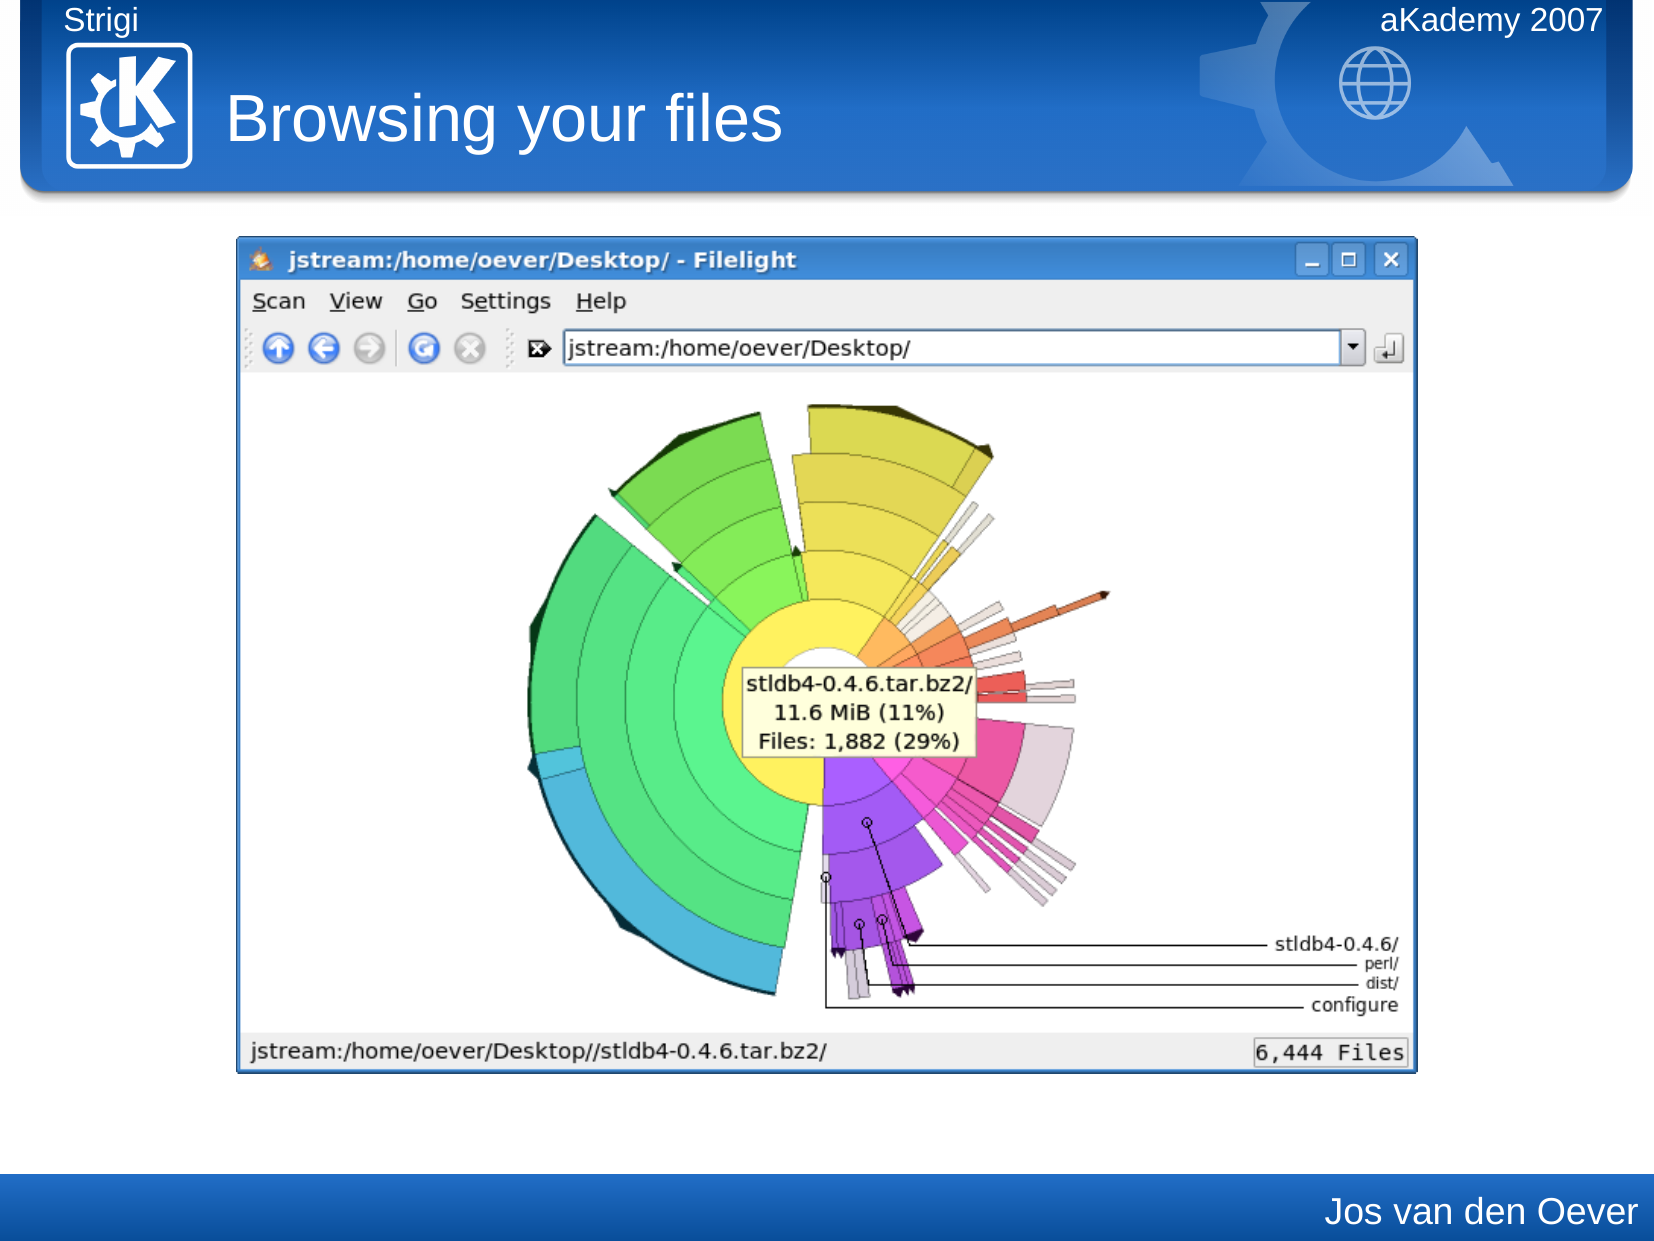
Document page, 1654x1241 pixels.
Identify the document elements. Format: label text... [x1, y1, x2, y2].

picture [236, 236, 1418, 1074]
picture [0, 0, 1652, 216]
title Browsing your files [225, 56, 1571, 181]
